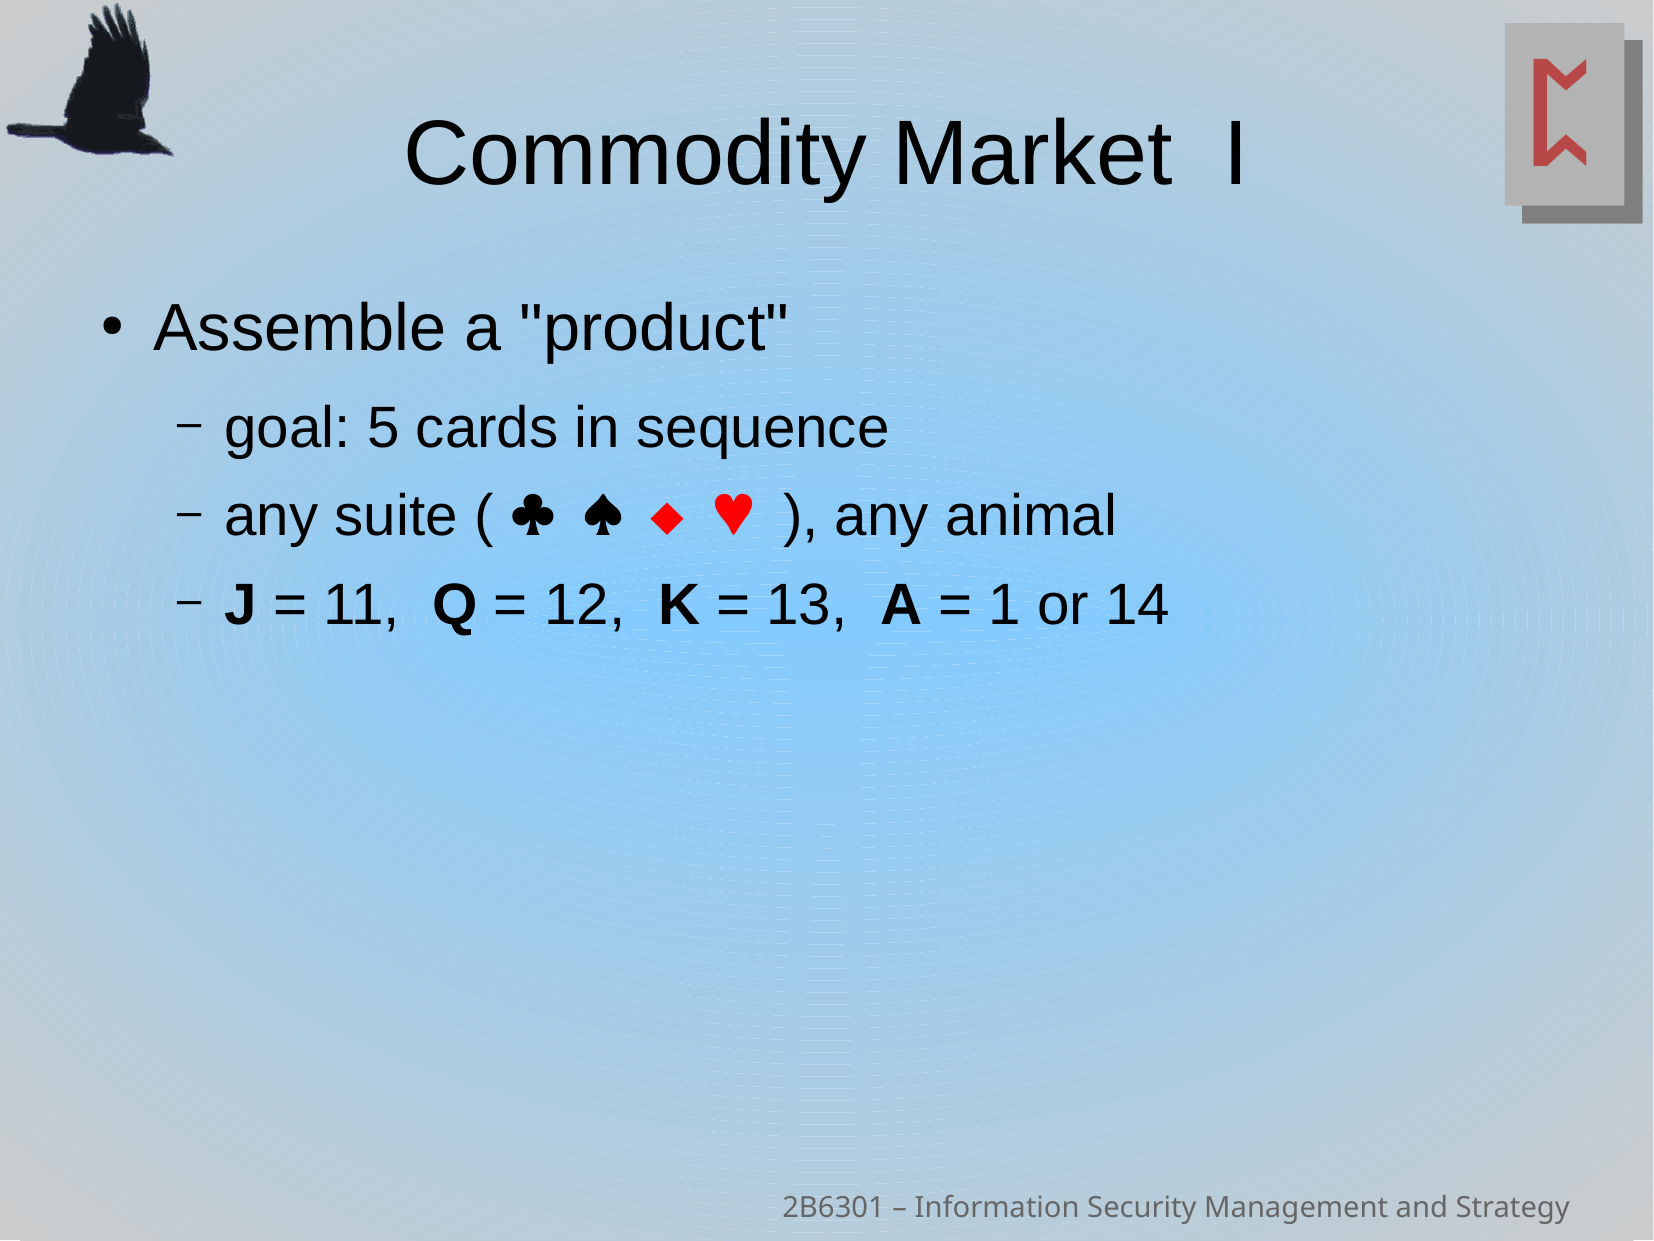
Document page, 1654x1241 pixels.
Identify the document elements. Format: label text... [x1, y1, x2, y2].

list Assemble a "product" goal: 5 cards in sequence any suite (     ), any animal J = 11, Q = 12, K = 13, A = 1 or 14 [82, 290, 1571, 1109]
title Commodity Market I [82, 49, 1571, 257]
picture [0, 0, 178, 160]
